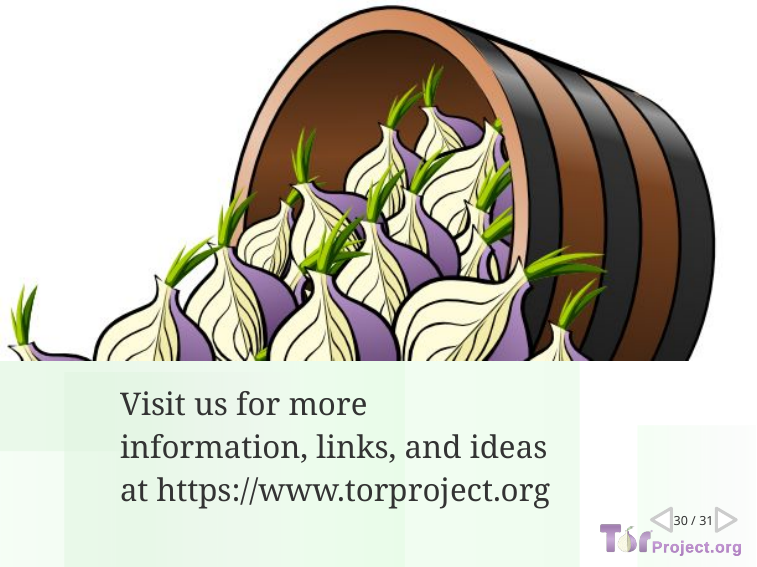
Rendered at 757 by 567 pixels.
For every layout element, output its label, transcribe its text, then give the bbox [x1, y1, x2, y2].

text_box Visit us for more information, links, and ideas at https://www.torproject.org [0, 375, 676, 508]
picture [0, 0, 757, 567]
